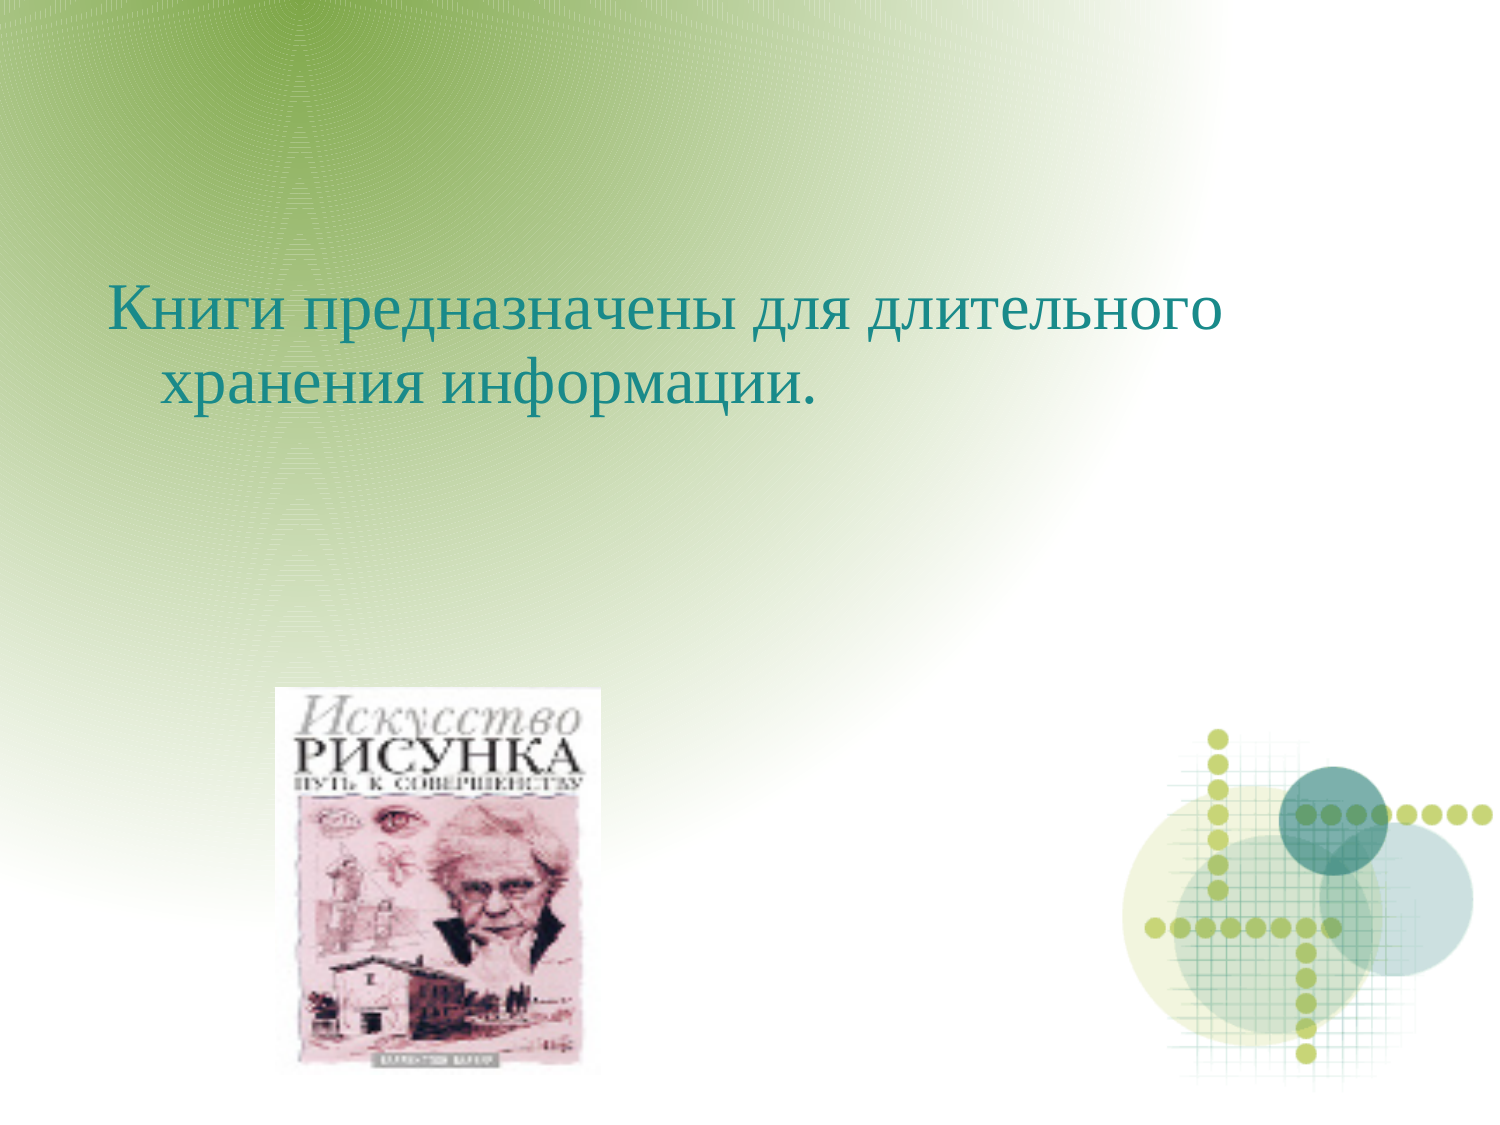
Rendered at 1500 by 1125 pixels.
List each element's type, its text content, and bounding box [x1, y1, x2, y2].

picture [1110, 718, 1500, 1098]
picture [275, 687, 601, 1075]
list Книги предназначены для длительного хранения информации. [75, 262, 1426, 1001]
title [75, 45, 1426, 233]
